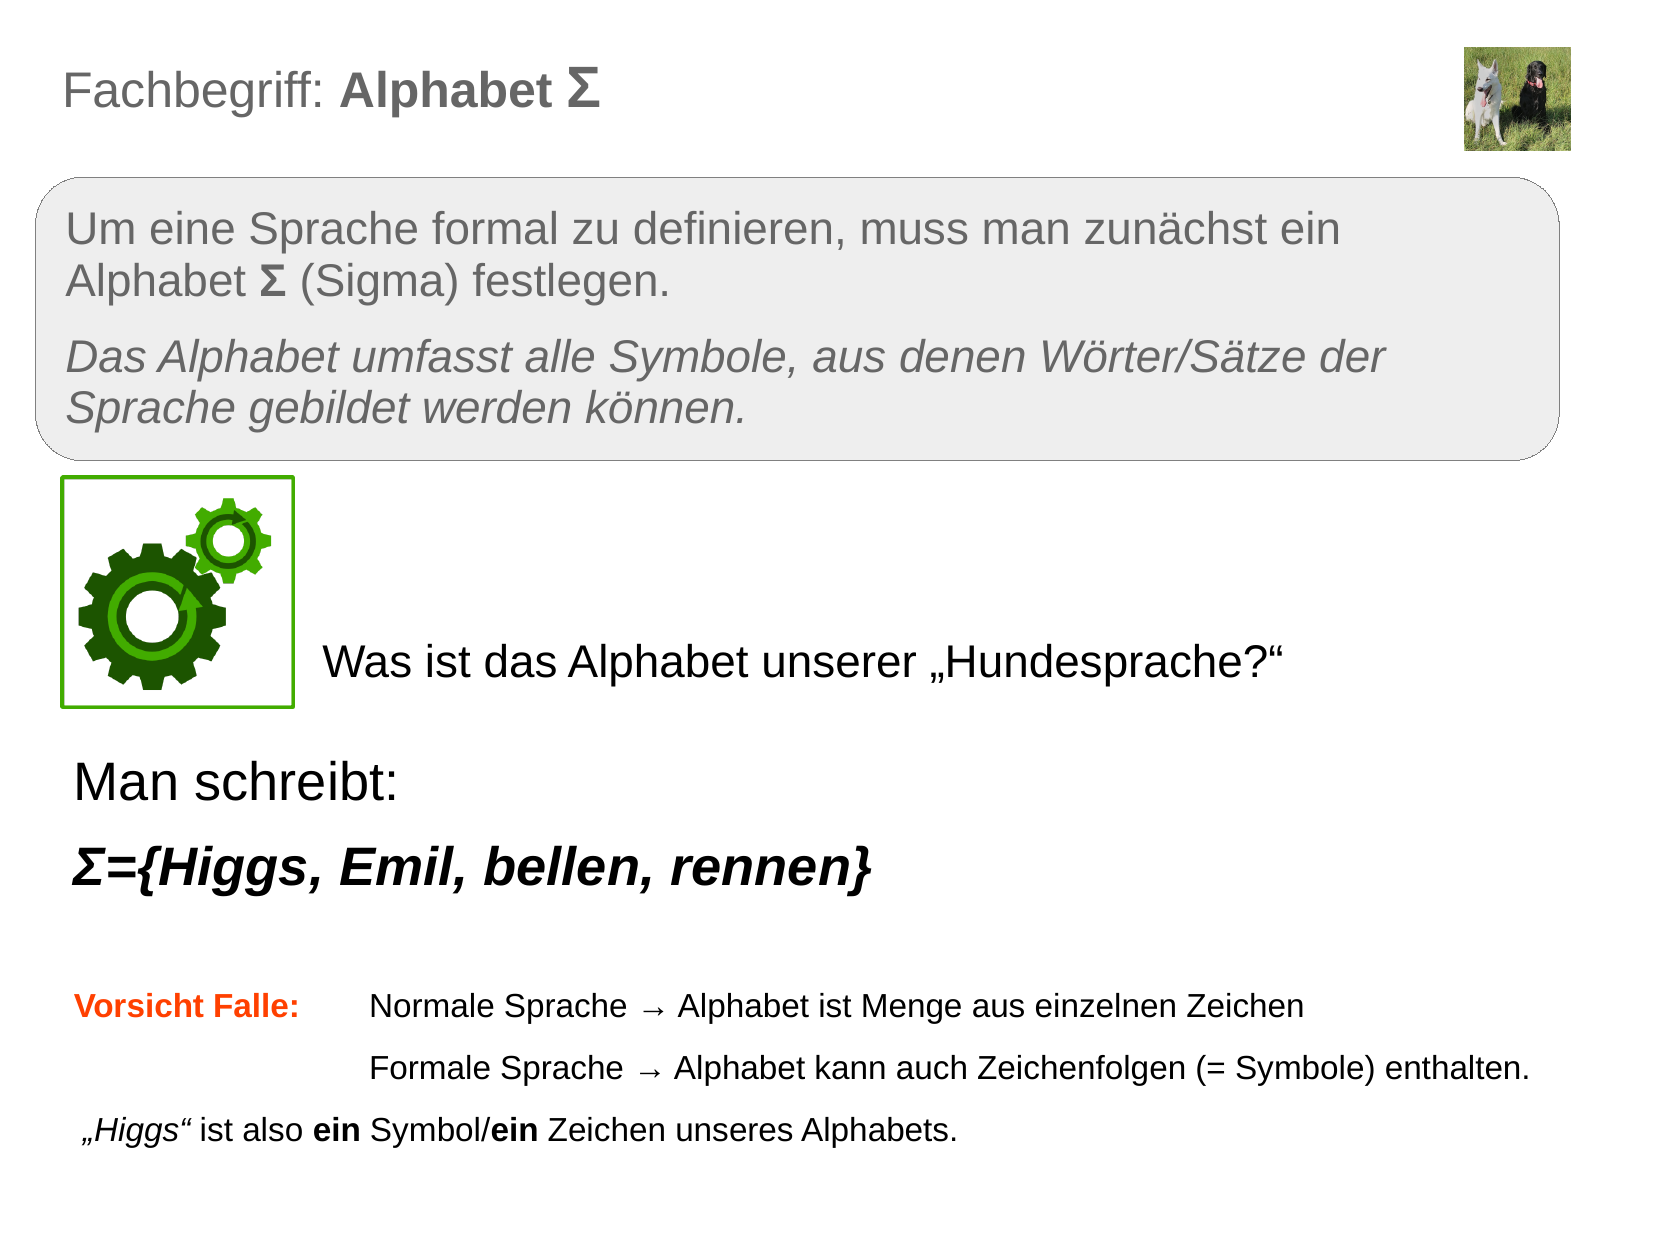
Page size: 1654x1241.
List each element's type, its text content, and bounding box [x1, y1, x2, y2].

text_box Was ist das Alphabet unserer „Hundesprache?“ [307, 628, 1300, 695]
picture [60, 475, 295, 709]
text_box Fachbegriff: Alphabet Σ [47, 47, 945, 166]
text_box Vorsicht Falle: Normale Sprache → Alphabet ist Menge aus einzelnen Zeichen Formale Sprache → Alphabet kann auch Zeichenfolgen (= Symbole) enthalten. „Higgs“ ist also ein Symbol/ein Zeichen unseres Alphabets. [59, 980, 1595, 1156]
text_box Man schreibt: Σ={Higgs, Emil, bellen, rennen} [59, 744, 1052, 905]
picture [1464, 47, 1571, 151]
text_box Um eine Sprache formal zu definieren, muss man zunächst ein Alphabet Σ (Sigma) festlegen. Das Alphabet umfasst alle Symbole, aus denen Wörter/Sätze der Sprache gebildet werden können. [50, 195, 1441, 441]
text_box [35, 177, 1560, 461]
